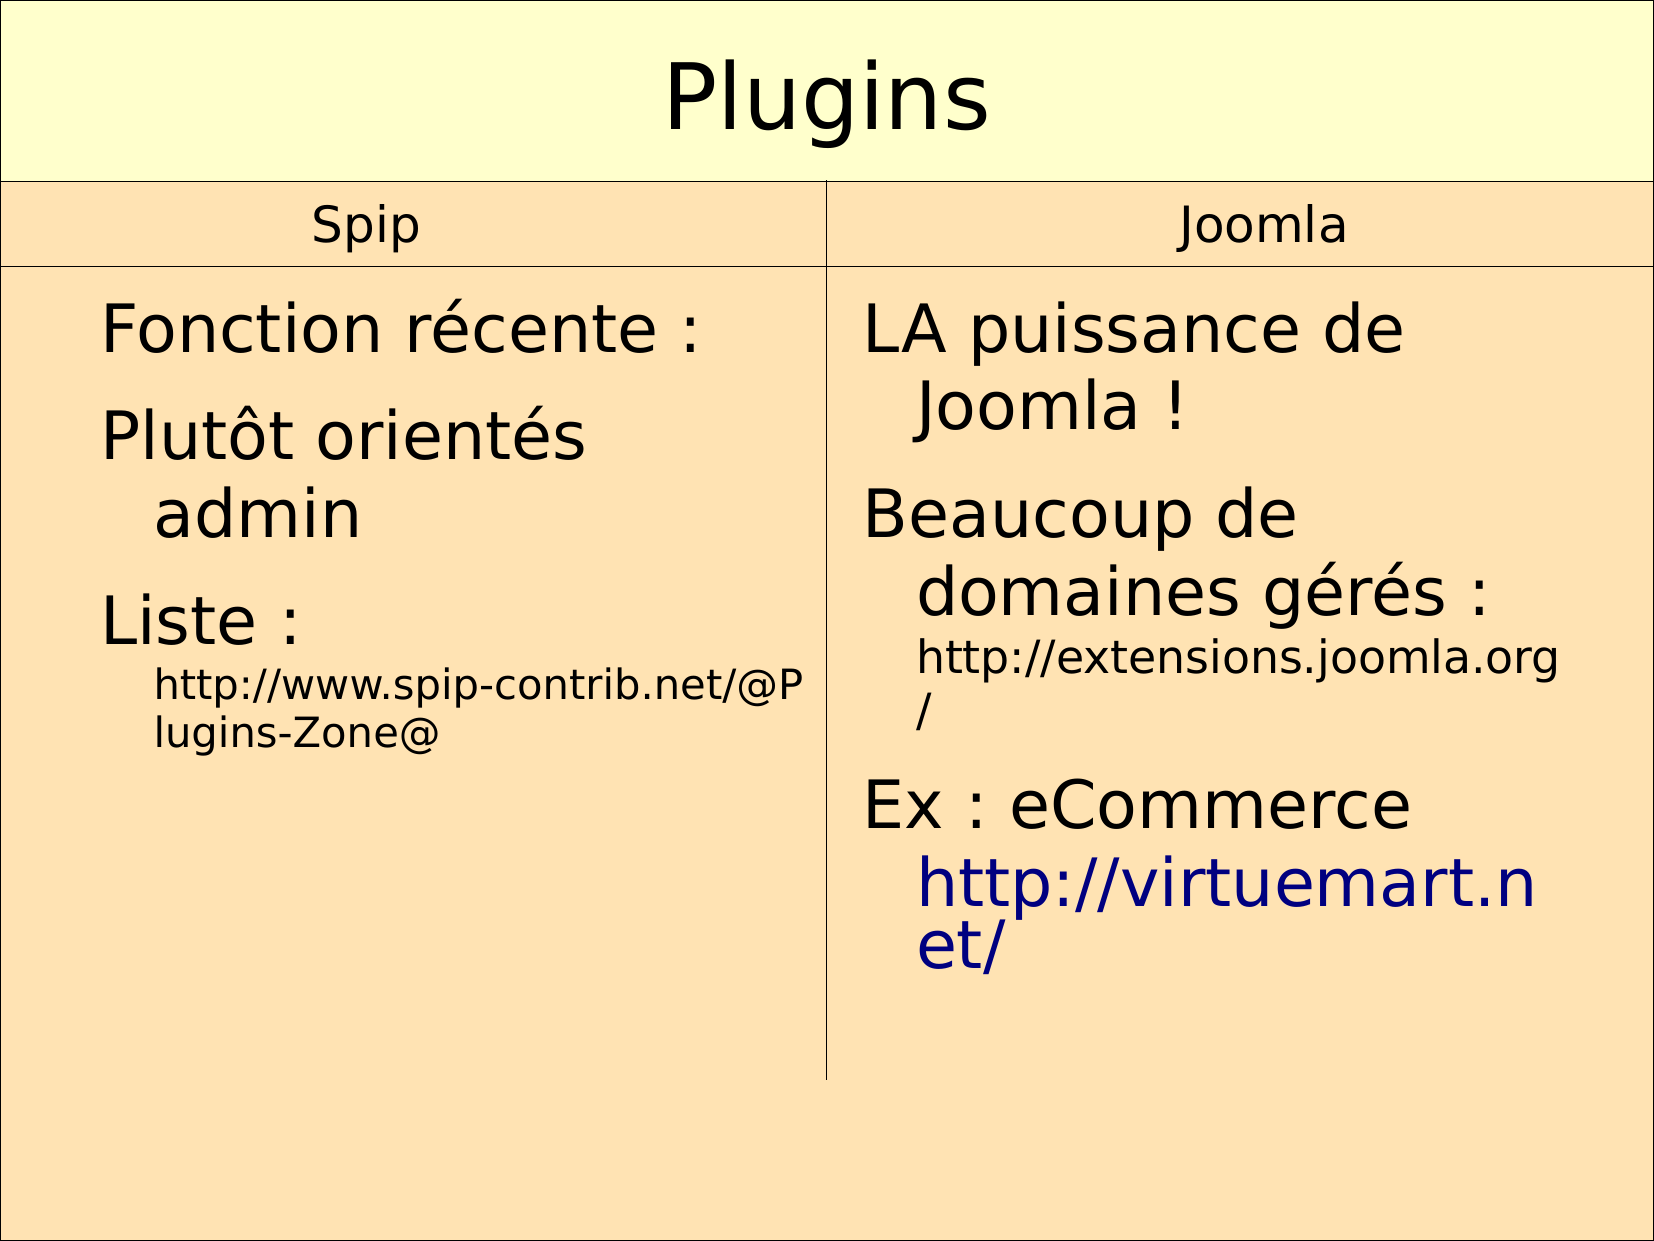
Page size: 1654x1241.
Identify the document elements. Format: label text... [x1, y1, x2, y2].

list LA puissance de Joomla ! Beaucoup de domaines gérés : http://extensions.joomla.org/ Ex : eCommerce http://virtuemart.net/ [845, 290, 1572, 1109]
list Fonction récente : Plutôt orientés admin Liste : http://www.spip-contrib.net/@Plugins-Zone@ [82, 290, 809, 1109]
title Plugins [82, 37, 1571, 158]
